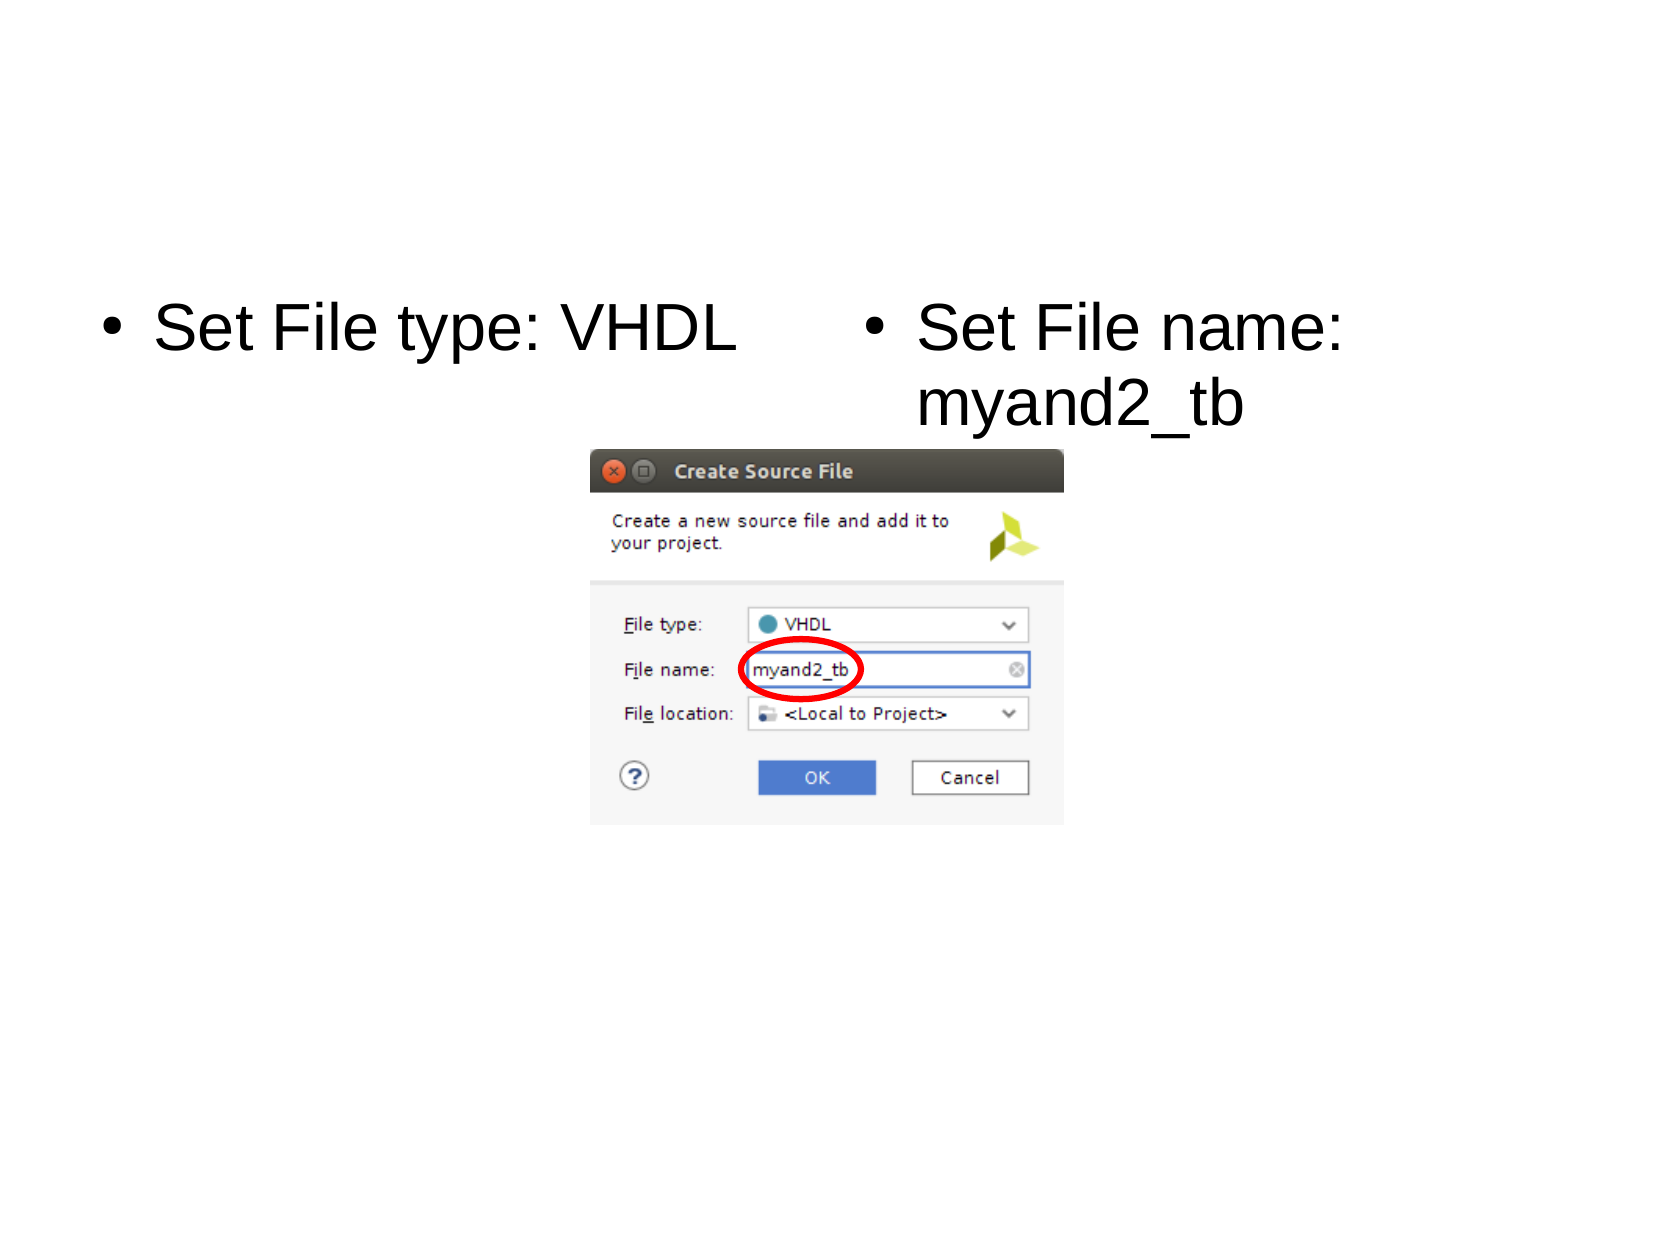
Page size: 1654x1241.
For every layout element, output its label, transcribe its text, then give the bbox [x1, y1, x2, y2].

picture [590, 449, 1064, 825]
list Set File type: VHDL [82, 290, 809, 1010]
list Set File name: myand2_tb [845, 290, 1572, 1010]
